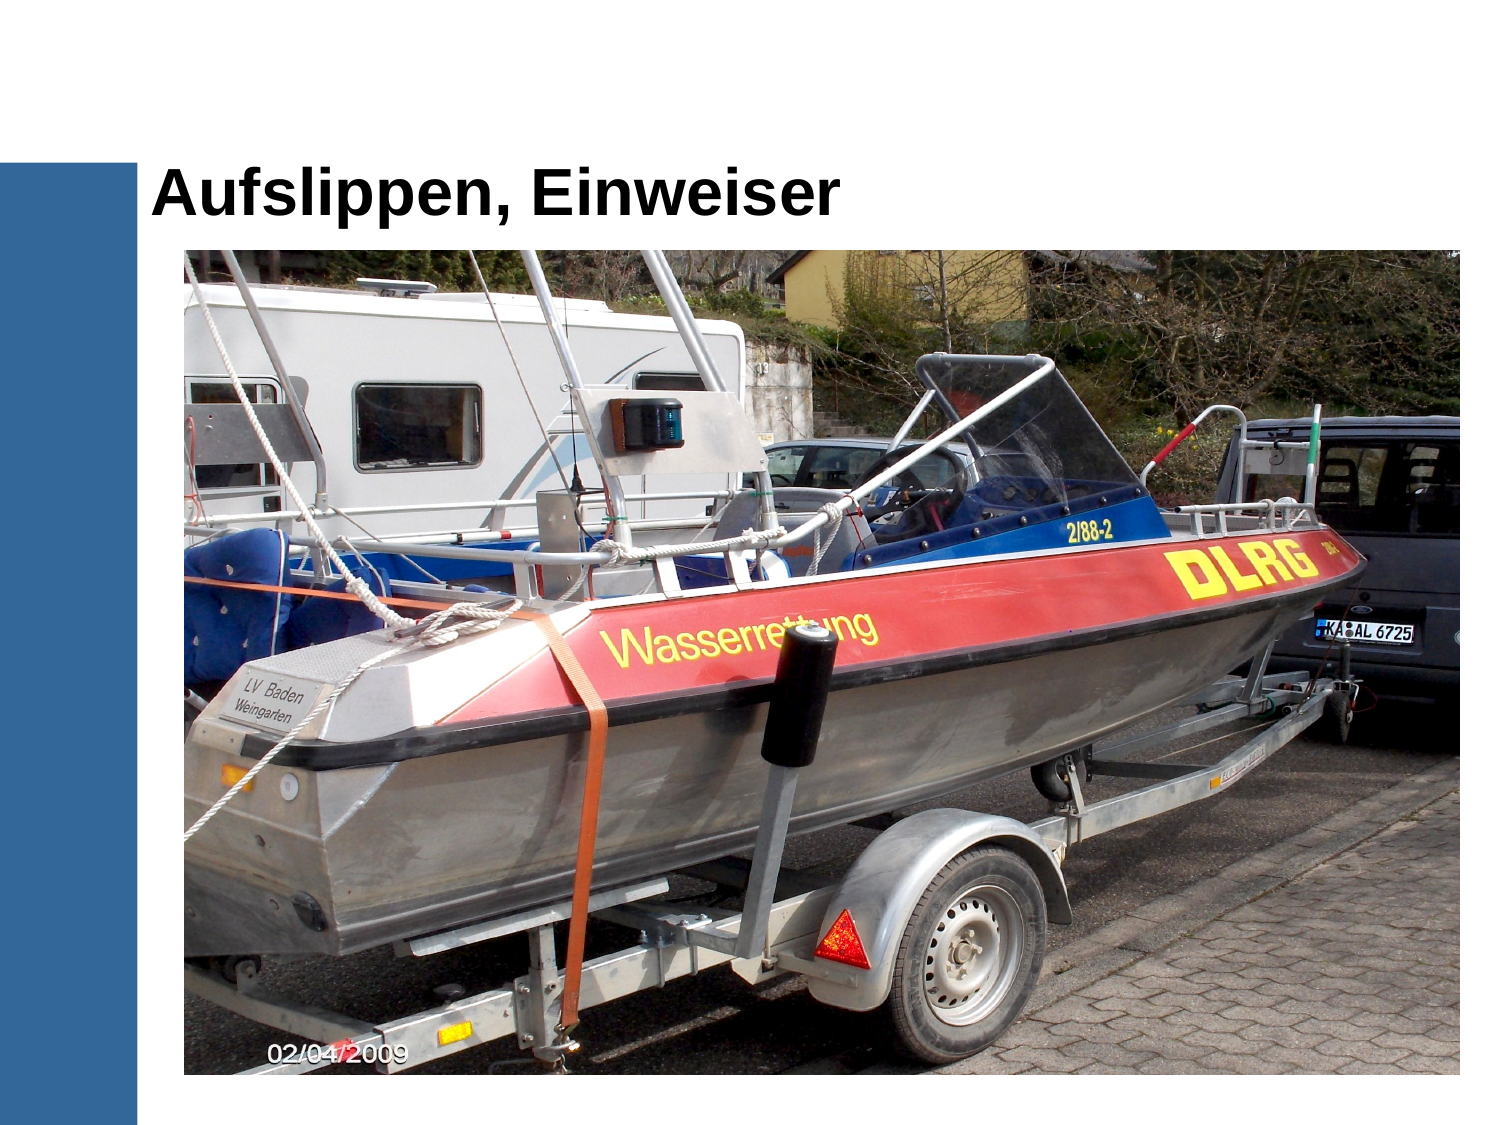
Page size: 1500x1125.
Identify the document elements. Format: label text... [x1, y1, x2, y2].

picture [184, 250, 1460, 1075]
title Aufslippen, Einweiser [150, 100, 1423, 286]
